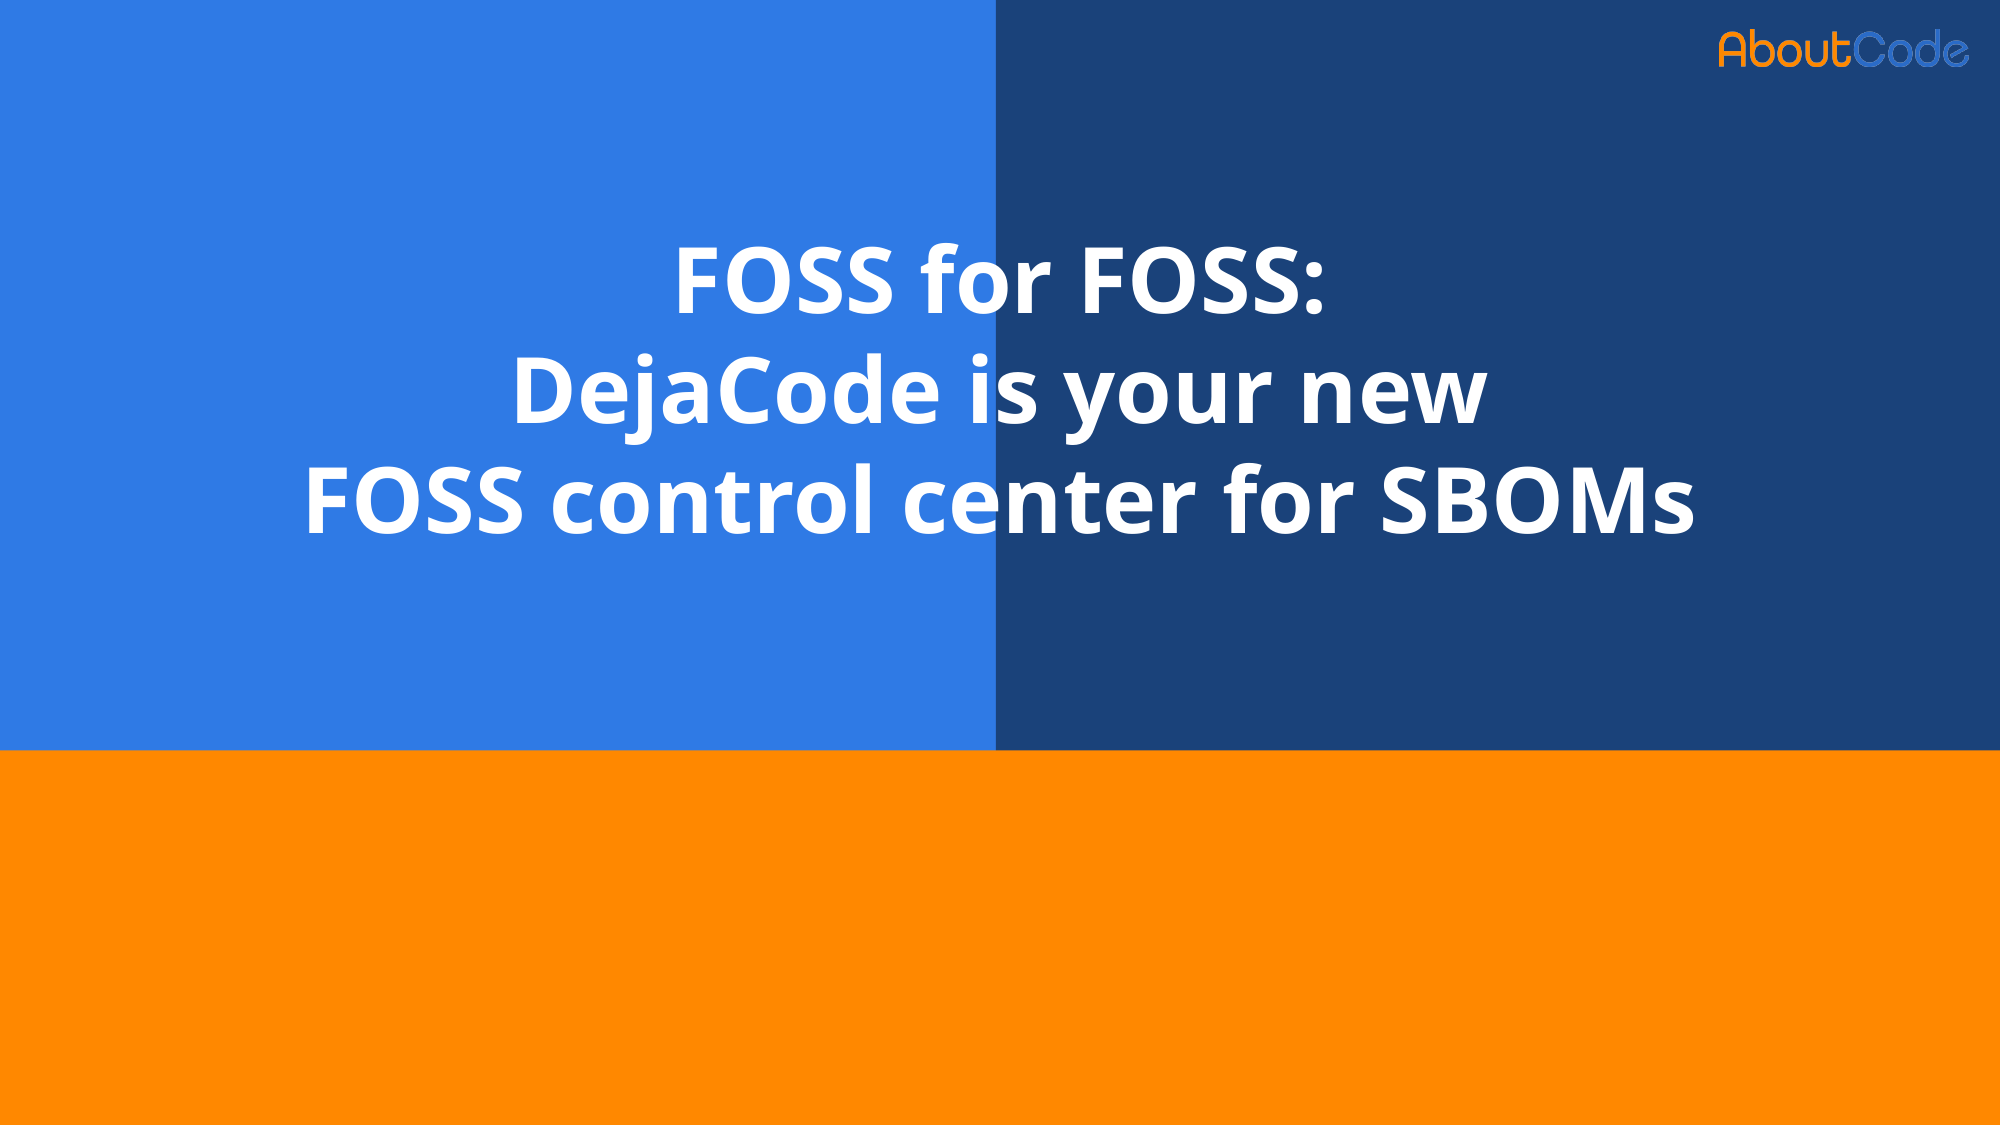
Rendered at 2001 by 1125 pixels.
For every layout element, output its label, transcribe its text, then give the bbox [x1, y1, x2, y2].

text_box [0, 0, 2000, 1125]
title FOSS for FOSS: DejaCode is your new FOSS control center for SBOMs [68, 162, 1932, 612]
picture [1719, 29, 1969, 67]
